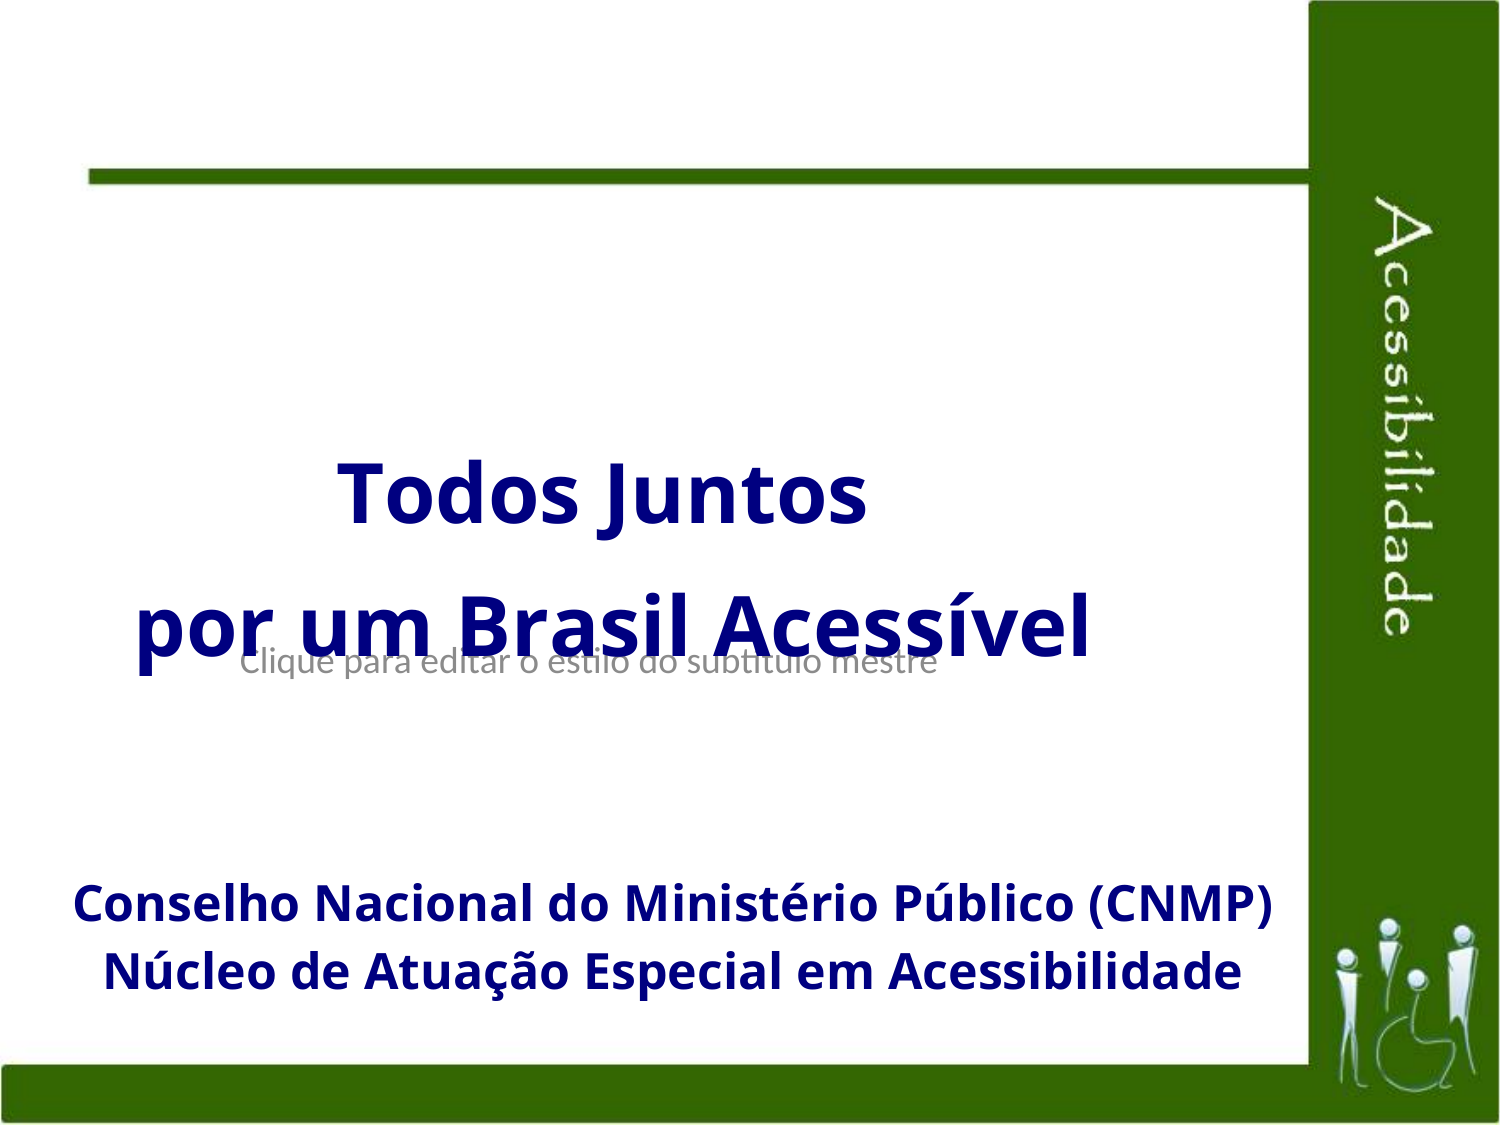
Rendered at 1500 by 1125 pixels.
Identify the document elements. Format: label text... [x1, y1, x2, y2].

text_box Conselho Nacional do Ministério Público (CNMP) Núcleo de Atuação Especial em Acessibilidade [29, 860, 1317, 1118]
picture [0, 0, 1500, 1125]
text_box [234, 649, 340, 727]
text_box Todos Juntos por um Brasil Acessível [46, 295, 1182, 544]
